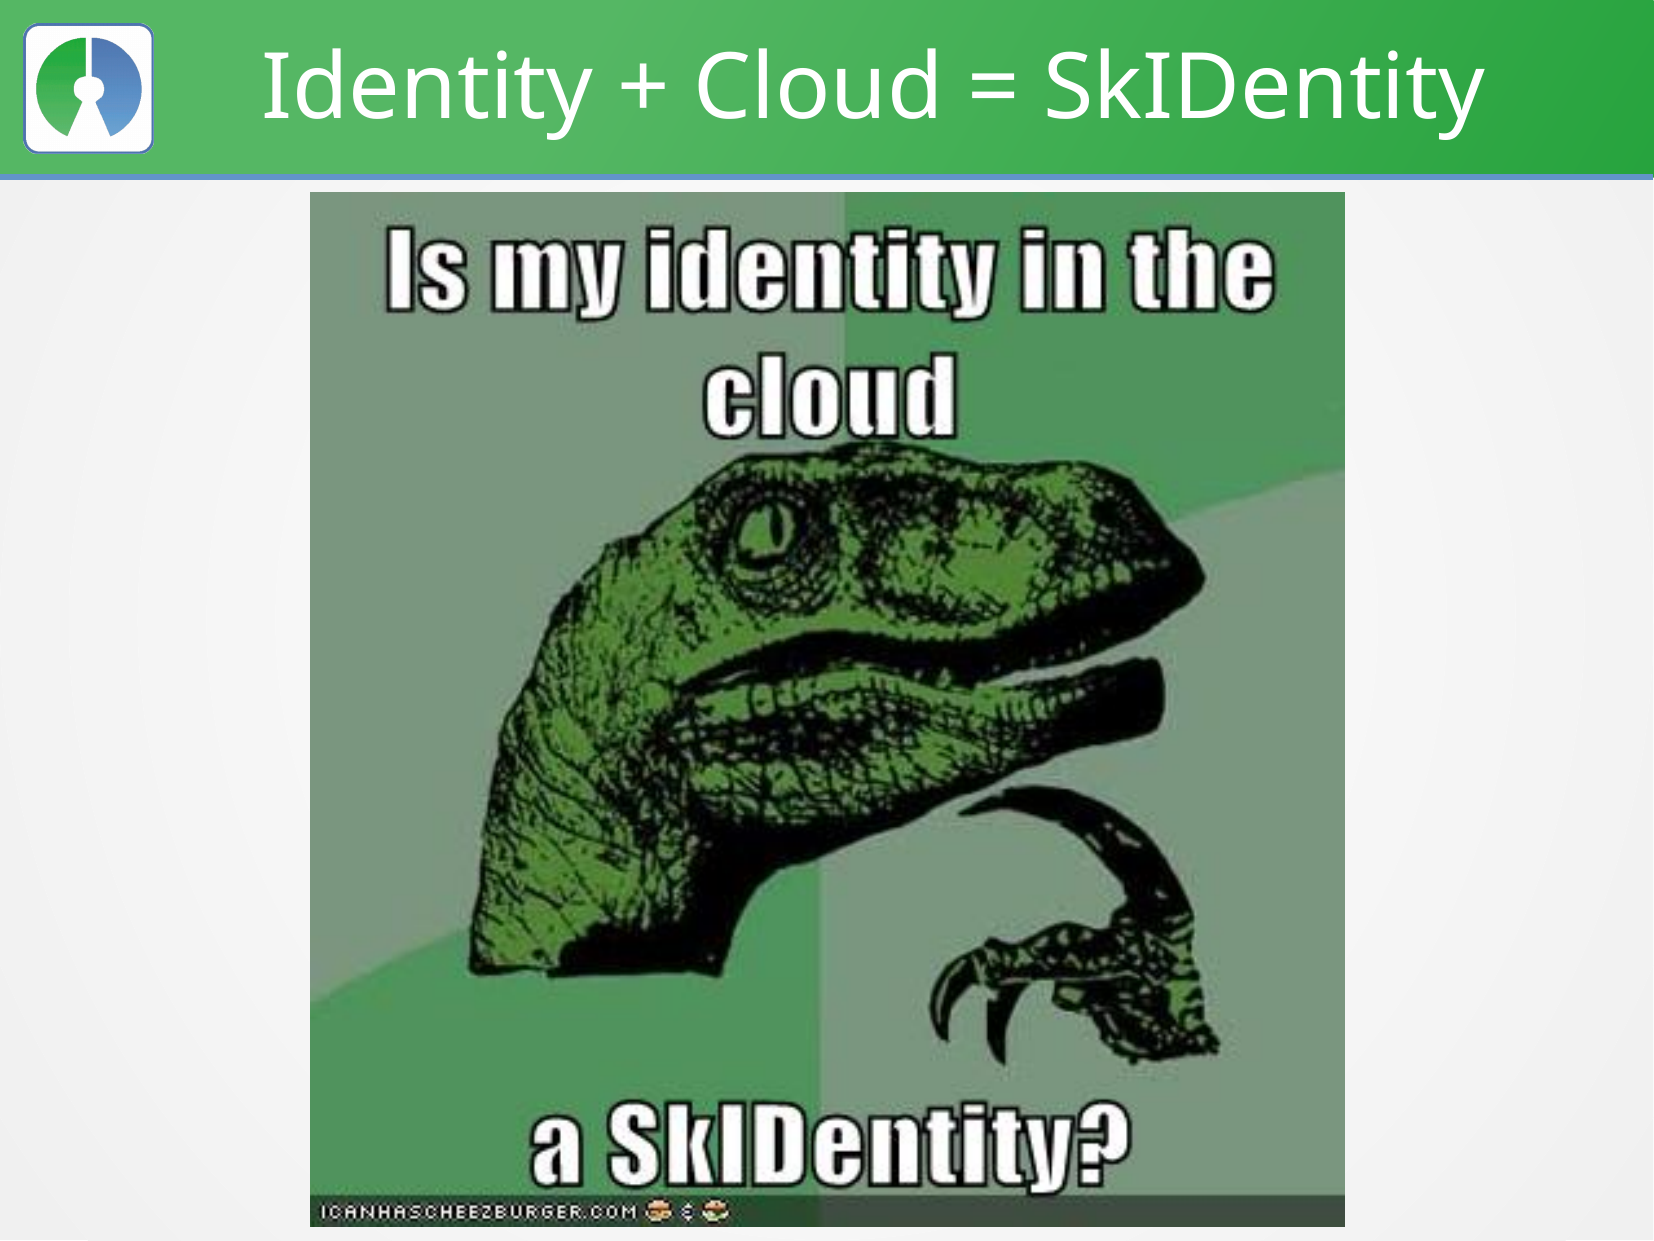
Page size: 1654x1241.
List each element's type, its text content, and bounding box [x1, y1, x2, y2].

picture [23, 23, 154, 154]
picture [310, 192, 1345, 1227]
title Identity + Cloud = SkIDentity [177, 11, 1571, 154]
